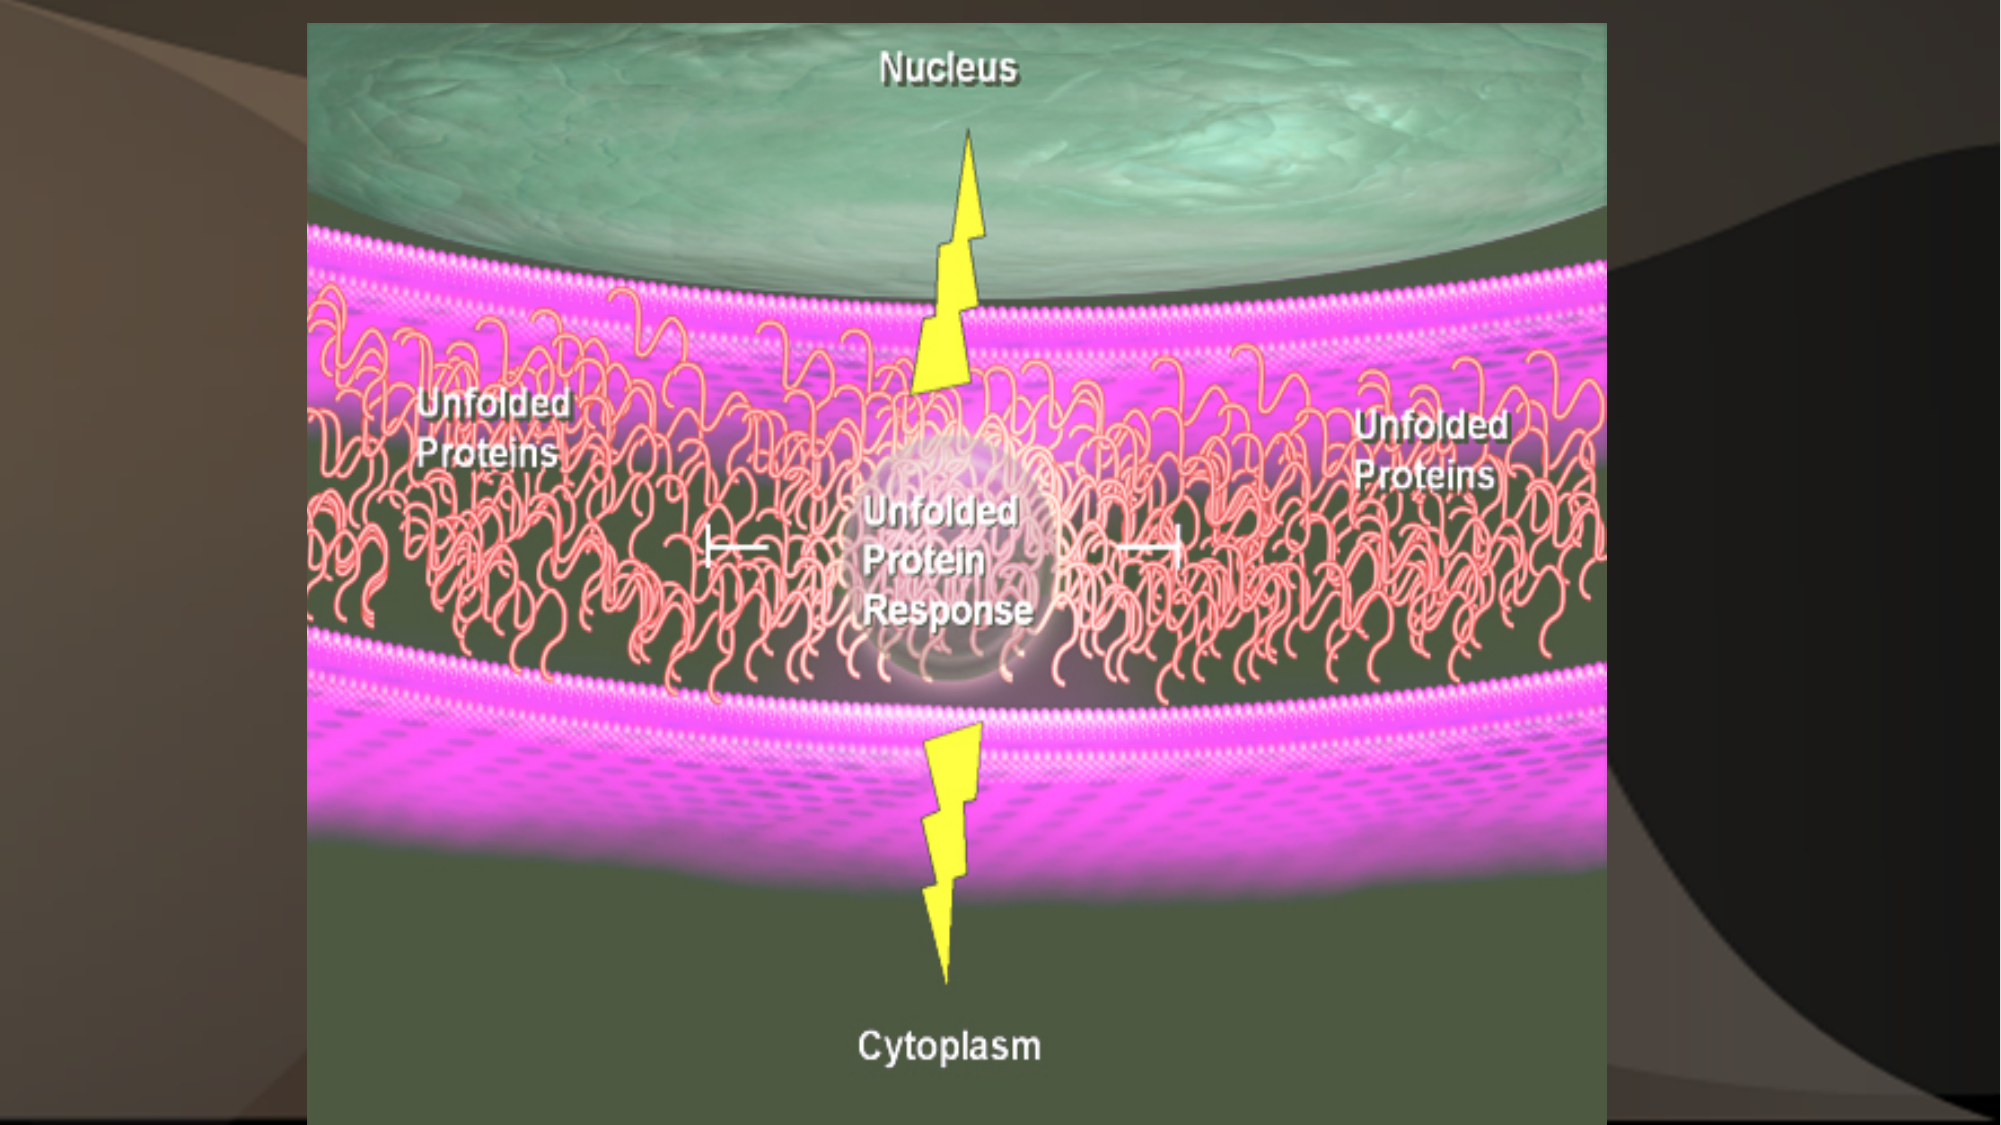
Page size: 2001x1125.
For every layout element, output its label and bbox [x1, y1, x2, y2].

picture [307, 23, 1607, 1125]
